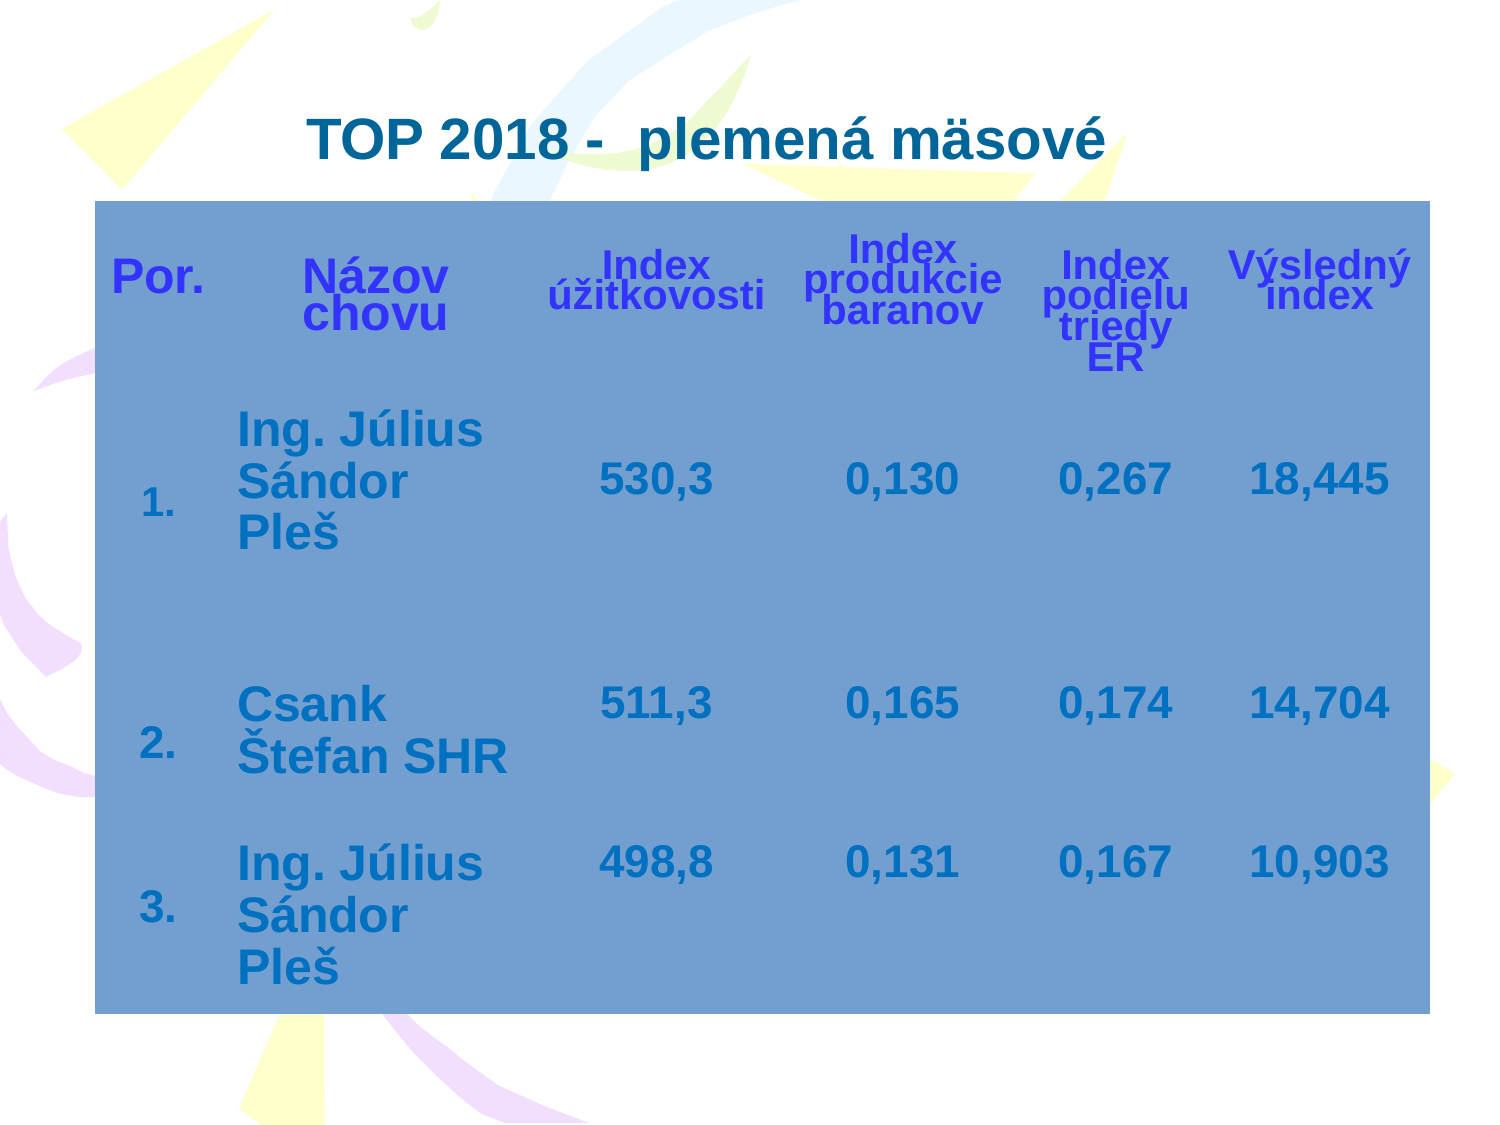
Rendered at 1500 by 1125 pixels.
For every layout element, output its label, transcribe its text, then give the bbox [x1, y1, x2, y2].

table_cell 511,3 [530, 673, 783, 832]
table_cell 0,130 [783, 398, 1022, 673]
table_cell 0,131 [783, 832, 1022, 1014]
text_box TOP 2018 - plemená mäsové [210, 93, 1204, 201]
table_cell 14,704 [1209, 673, 1430, 832]
table_header Názov chovu [222, 201, 530, 398]
table_cell 0,165 [783, 673, 1022, 832]
table_cell 10,903 [1209, 832, 1430, 1014]
table_cell Csank Štefan SHR [222, 673, 530, 832]
table_cell 1. [95, 398, 222, 673]
table_cell 3. [95, 832, 222, 1014]
table_header Index podielu triedy ER [1022, 201, 1209, 398]
table_cell Ing. Július Sándor Pleš [222, 832, 530, 1014]
table_cell 18,445 [1209, 398, 1430, 673]
table_cell 0,174 [1022, 673, 1209, 832]
table_header Výsledný index [1209, 201, 1430, 398]
table_cell 0,267 [1022, 398, 1209, 673]
table_header Index úžitkovosti [530, 201, 783, 398]
table_cell Ing. Július Sándor Pleš [222, 398, 530, 673]
table_cell 2. [95, 673, 222, 832]
table_header Por. [95, 201, 222, 398]
table_cell 0,167 [1022, 832, 1209, 1014]
table_cell 498,8 [530, 832, 783, 1014]
table_cell 530,3 [530, 398, 783, 673]
table_header Index produkcie baranov [783, 201, 1022, 398]
